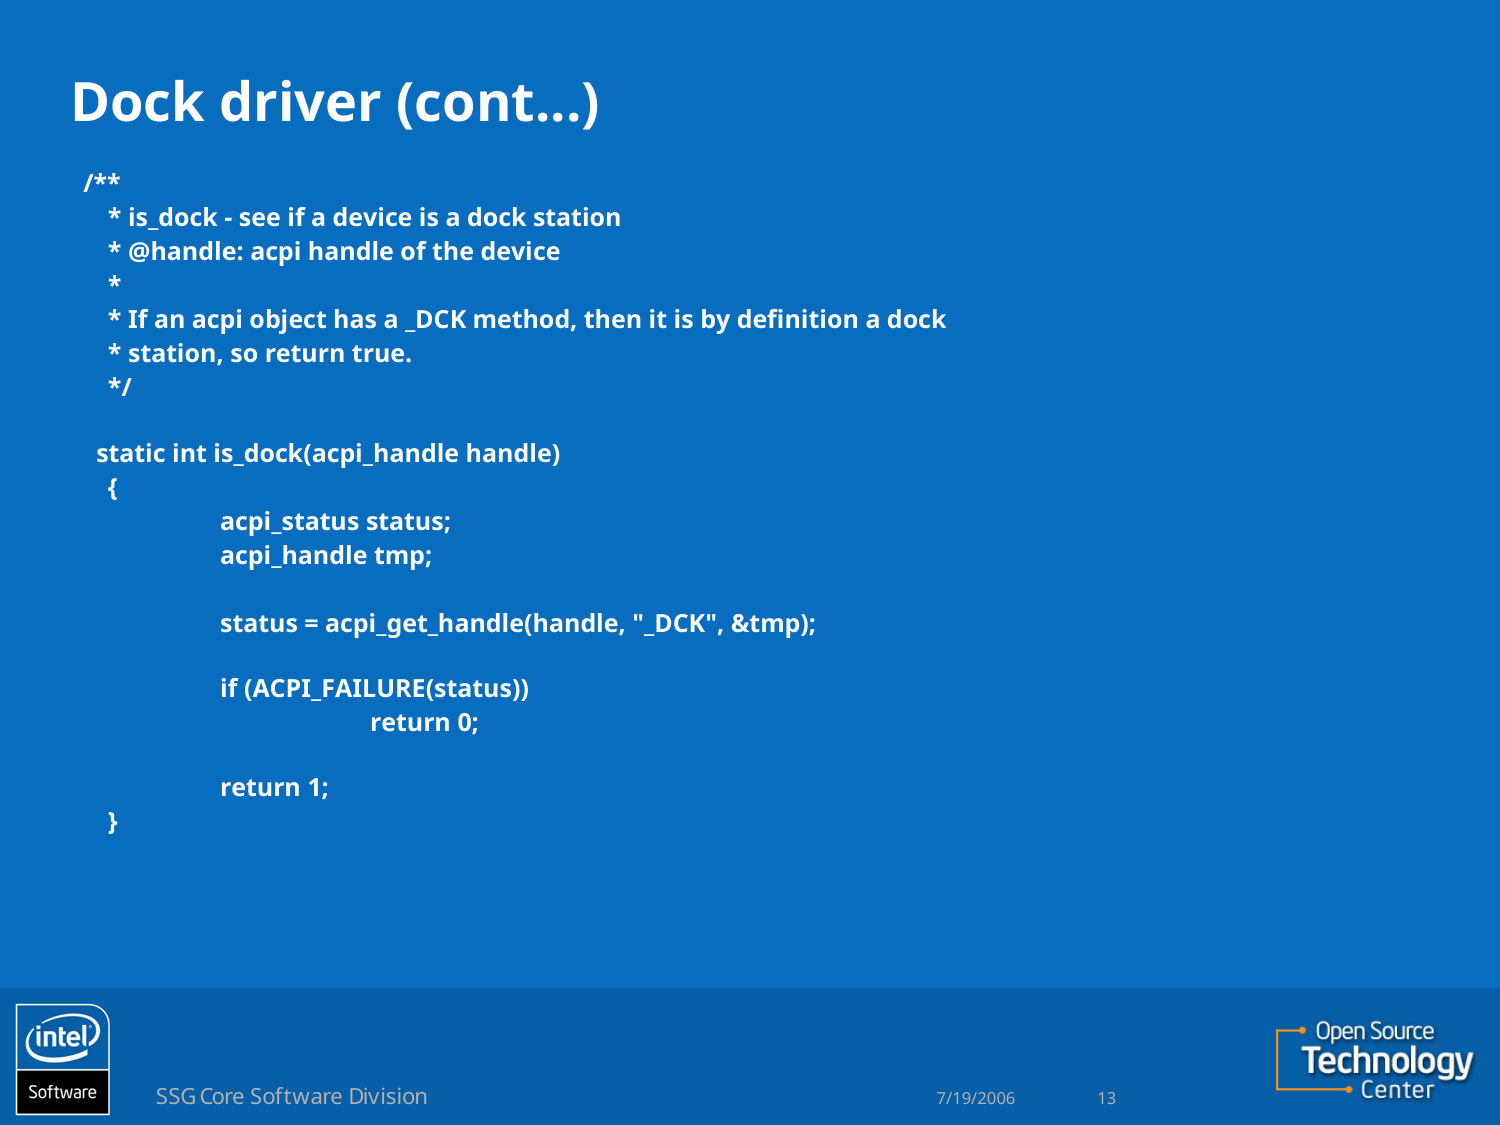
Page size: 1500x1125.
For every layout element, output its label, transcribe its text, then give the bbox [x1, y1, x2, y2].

picture [0, 0, 1500, 1125]
title Dock driver (cont...) [70, 46, 1428, 155]
list /** * is_dock - see if a device is a dock station * @handle: acpi handle of the device * * If an acpi object has a _DCK method, then it is by definition a dock * station, so return true. */ static int is_dock(acpi_handle handle) { acpi_status status; acpi_handle tmp; status = acpi_get_handle(handle, "_DCK", &tmp); if (ACPI_FAILURE(status)) return 0; return 1; } [70, 166, 1428, 966]
